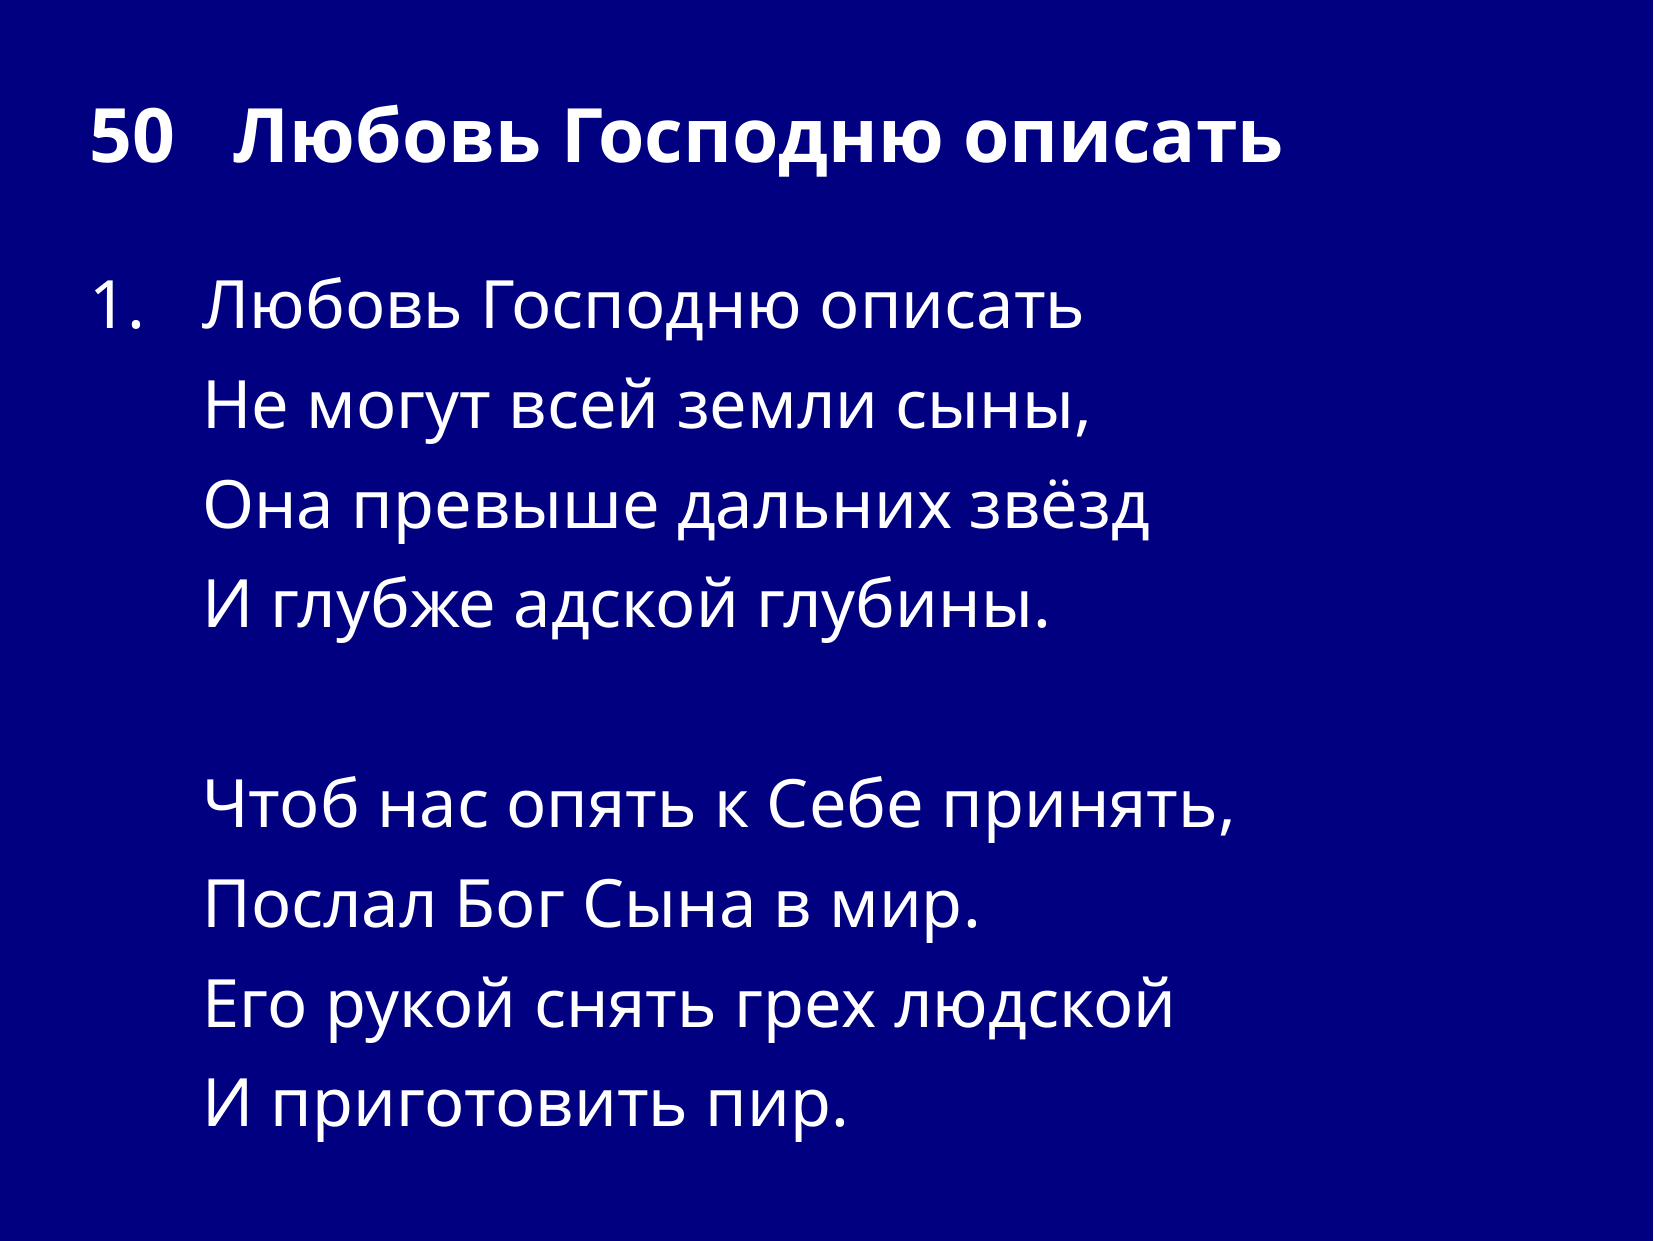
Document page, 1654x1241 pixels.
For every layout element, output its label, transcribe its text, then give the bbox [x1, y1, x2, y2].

text_box 1. Любовь Господню описать Не могут всей земли сыны, Она превыше дальних звёзд И глубже адской глубины. Чтоб нас опять к Себе принять, Послал Бог Сына в мир. Его рукой снять грех людской И приготовить пир. [75, 188, 1576, 1163]
text_box 50 Любовь Господню описать [75, 75, 1576, 188]
